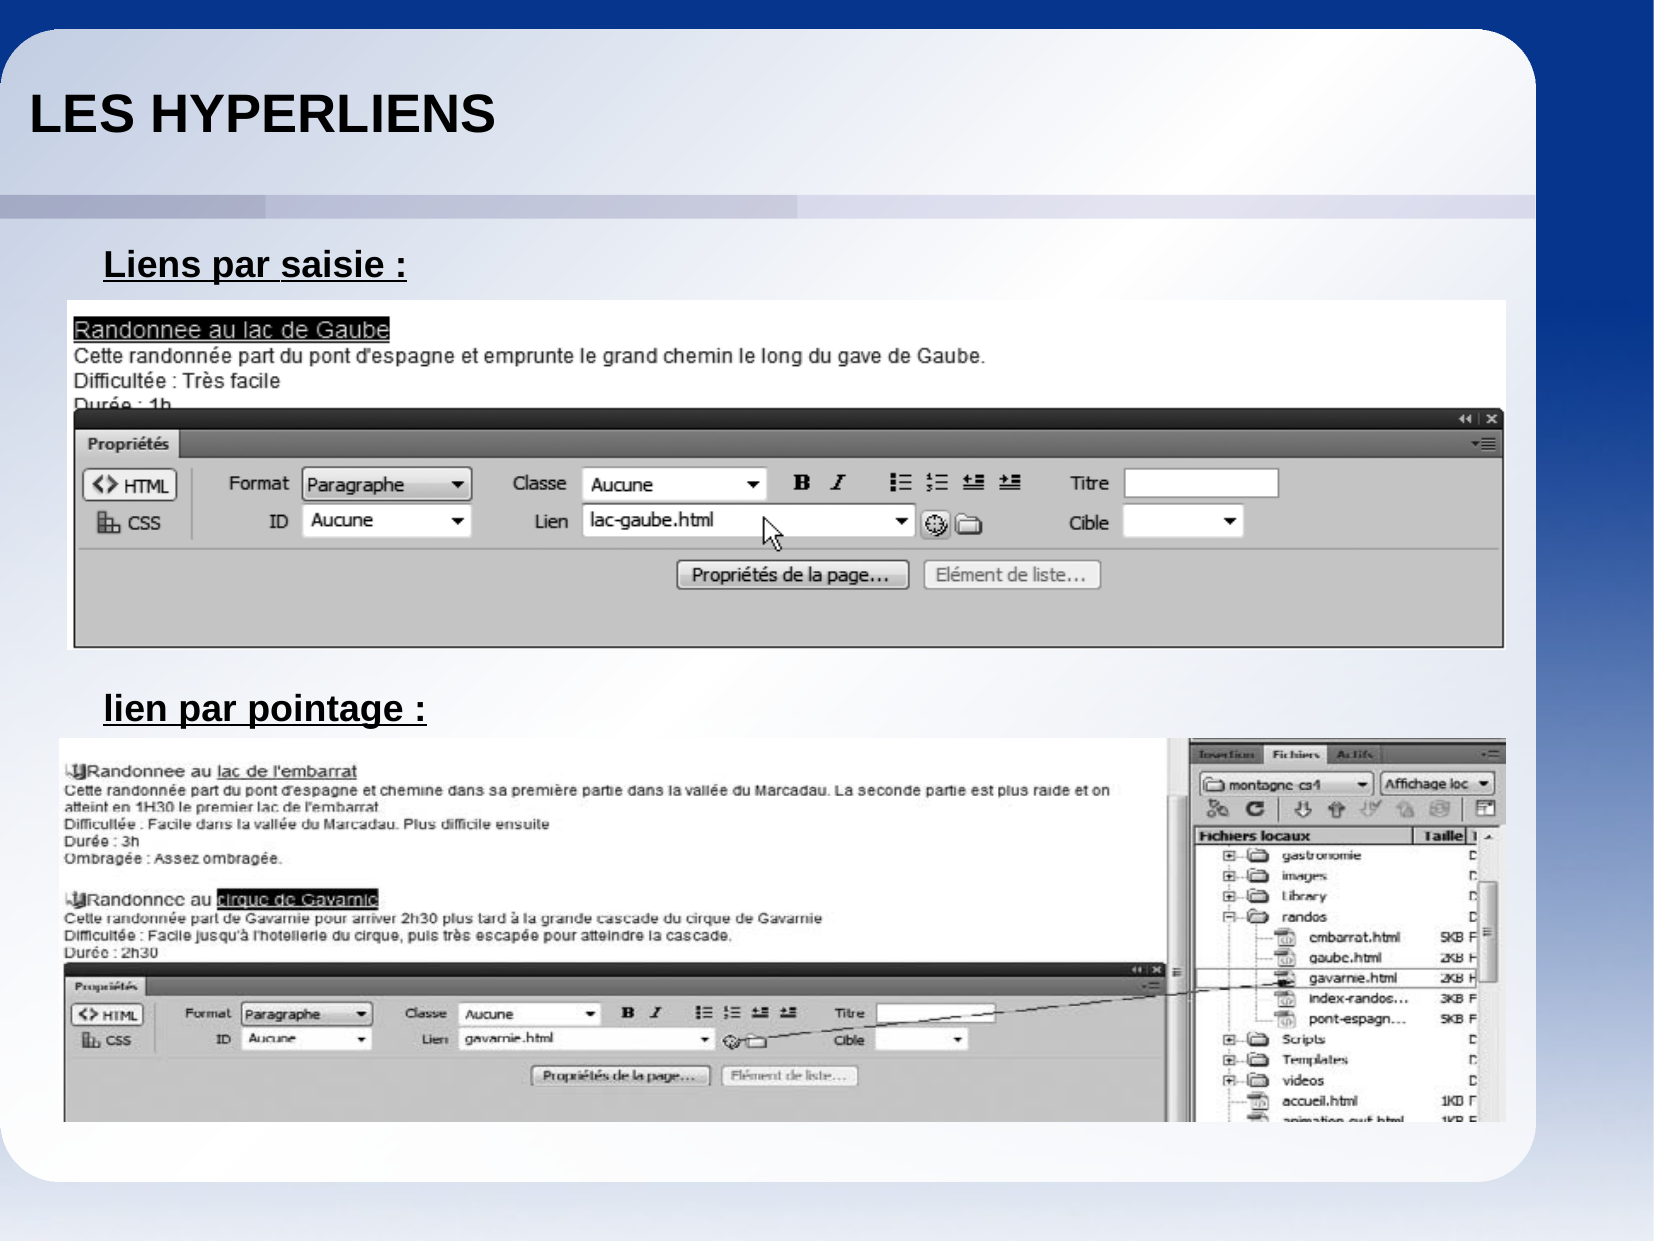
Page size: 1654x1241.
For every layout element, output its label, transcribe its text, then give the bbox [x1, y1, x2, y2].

picture [67, 300, 1506, 650]
picture [0, 0, 1654, 1241]
title LES HYPERLIENS [29, 49, 1506, 178]
picture [59, 738, 1506, 1123]
text_box lien par pointage : [88, 680, 562, 739]
text_box Liens par saisie : [88, 236, 768, 295]
